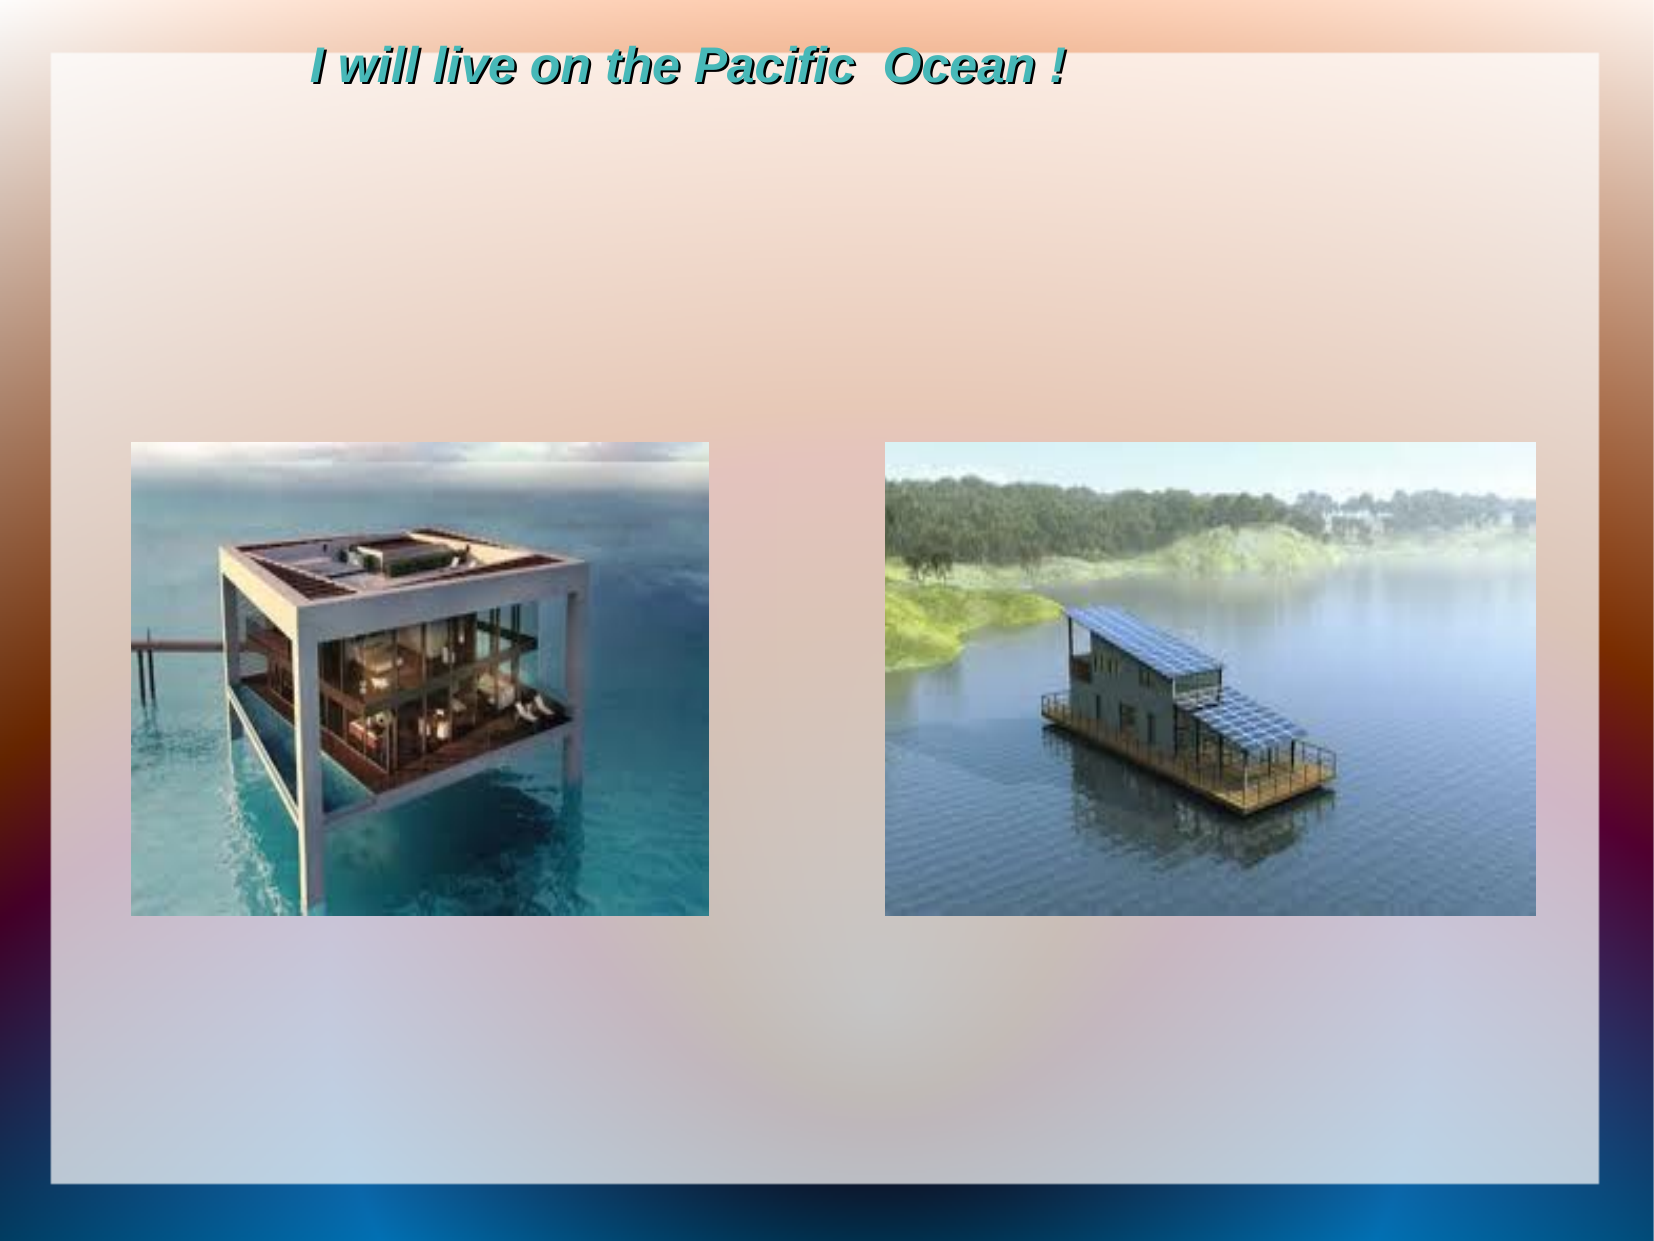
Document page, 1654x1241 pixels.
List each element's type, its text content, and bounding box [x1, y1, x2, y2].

text_box I will live on the Pacific Ocean ! [295, 29, 1418, 213]
picture [0, 0, 1654, 1241]
